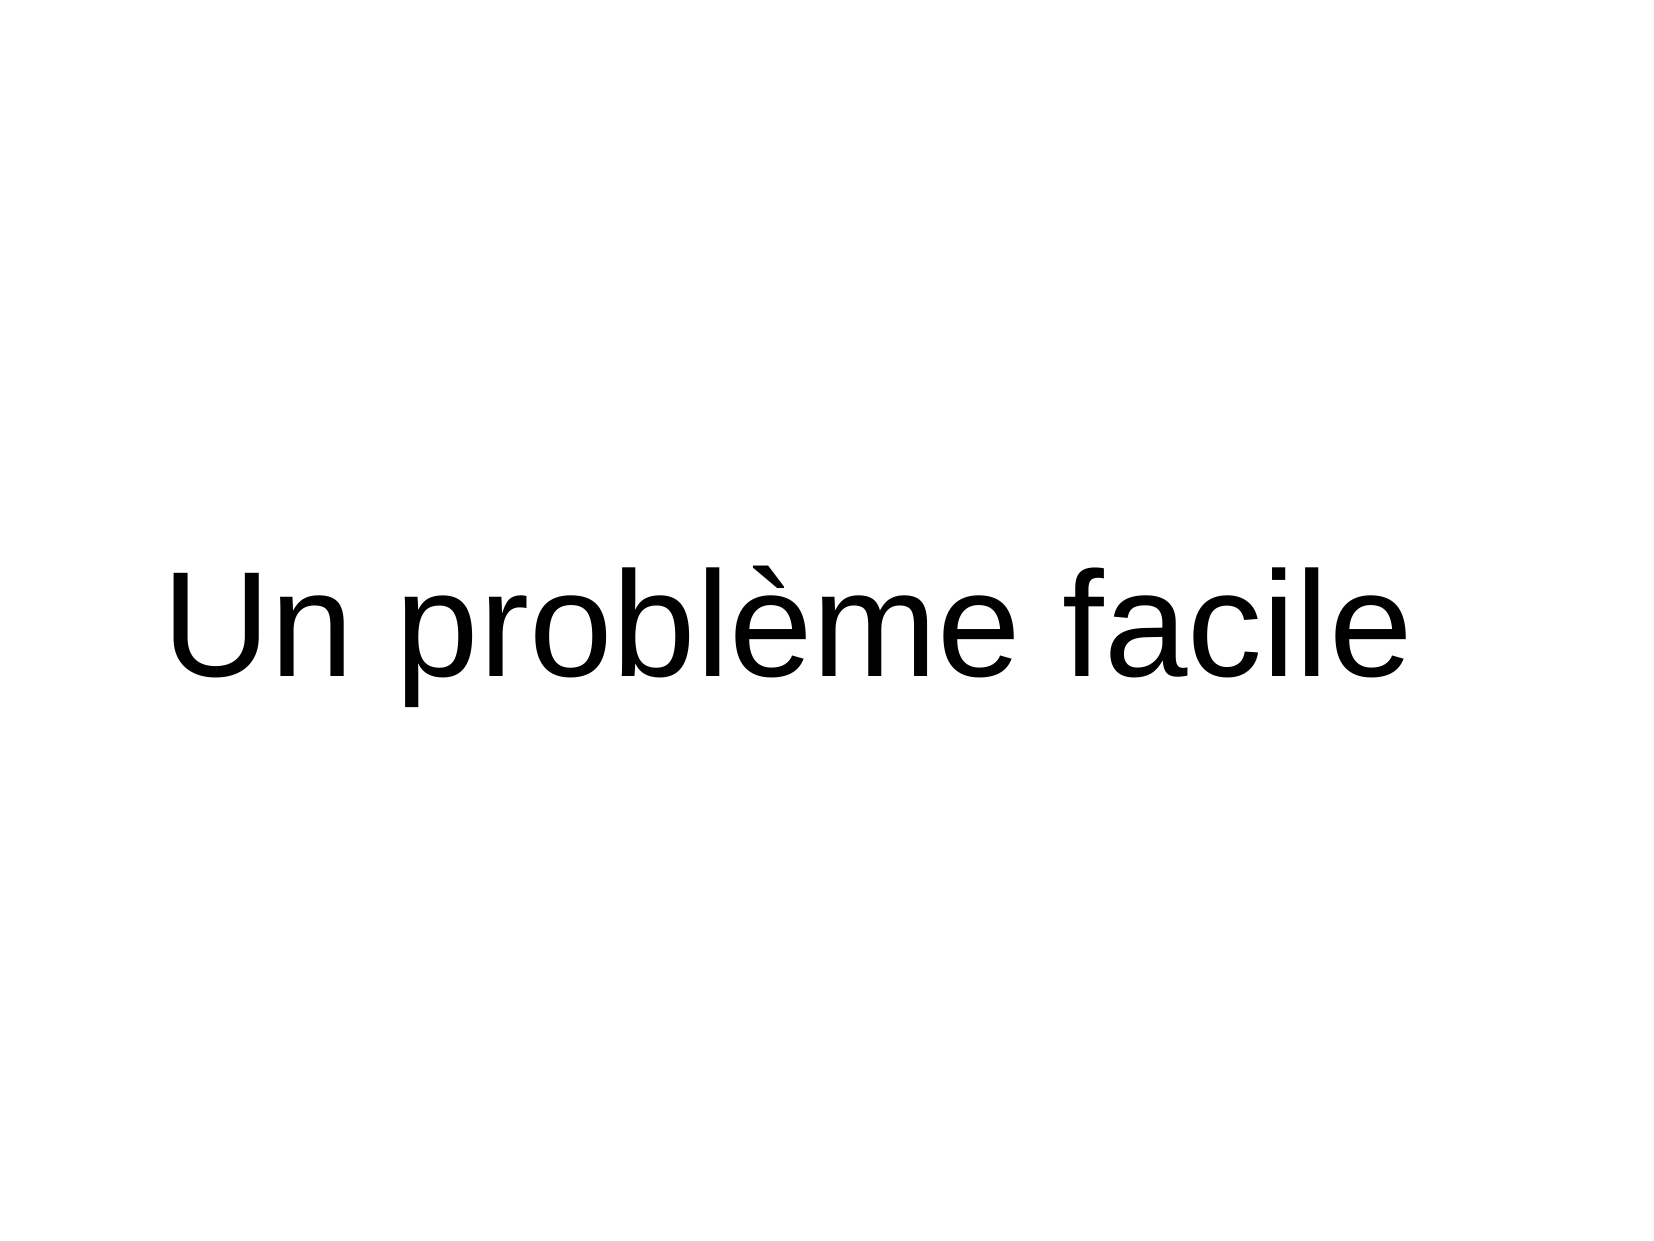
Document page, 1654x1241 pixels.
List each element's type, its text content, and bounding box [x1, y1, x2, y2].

text_box Un problème facile [147, 533, 1506, 717]
